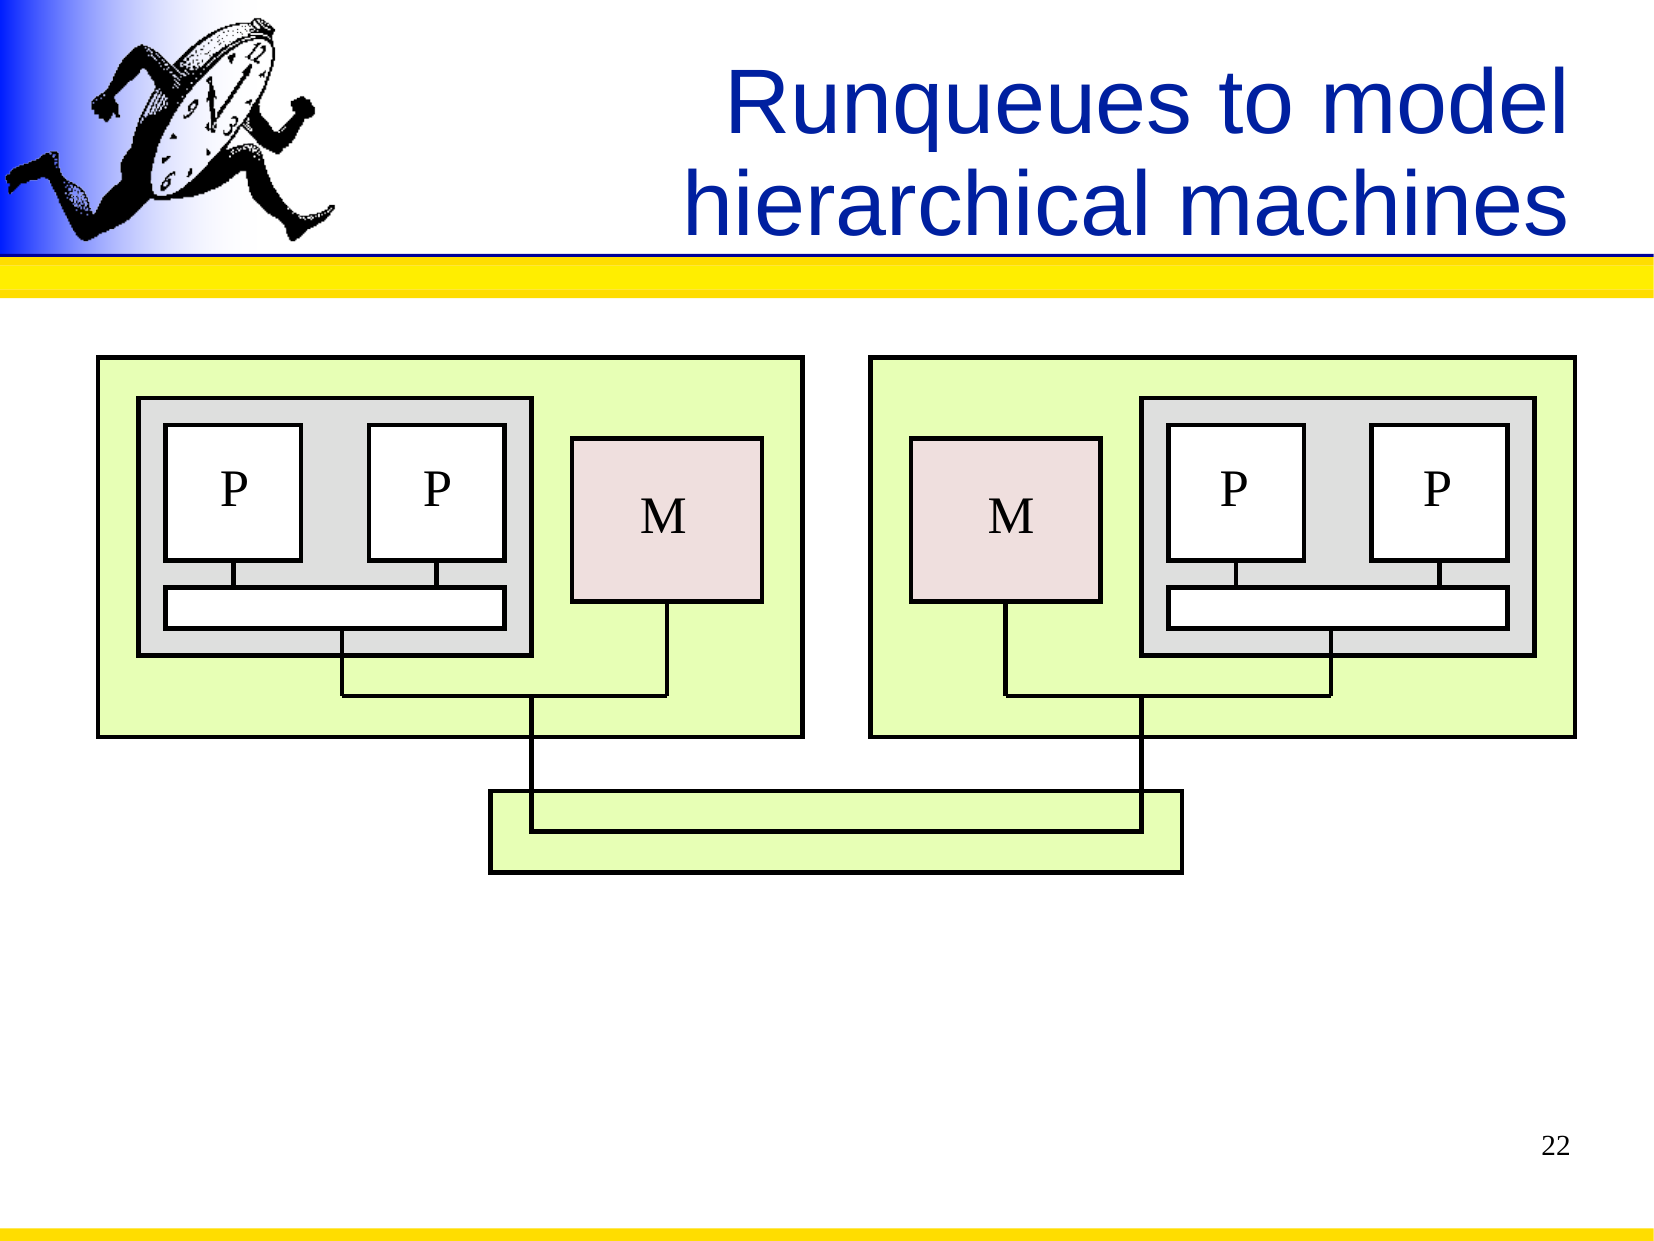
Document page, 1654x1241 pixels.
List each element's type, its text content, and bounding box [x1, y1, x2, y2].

picture [4, 9, 343, 253]
title Runqueues to model hierarchical machines [372, 49, 1571, 257]
picture [79, 339, 1594, 891]
